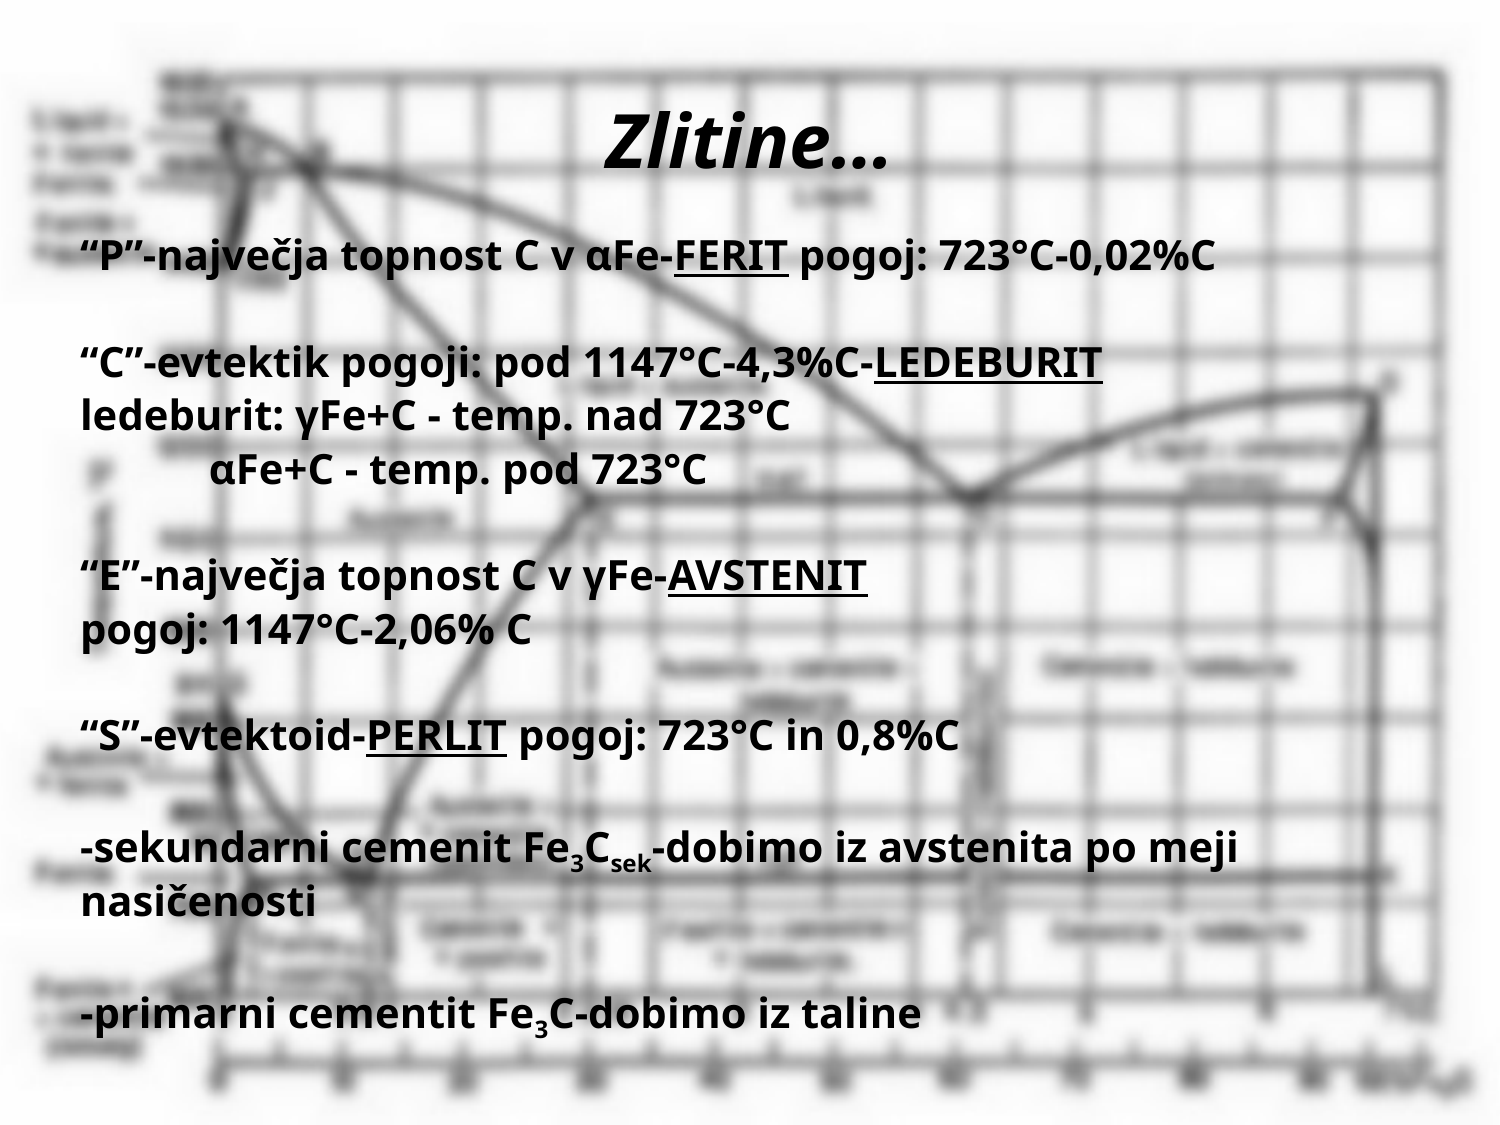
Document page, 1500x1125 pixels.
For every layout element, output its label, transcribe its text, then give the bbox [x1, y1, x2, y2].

title Zlitine… [75, 45, 1425, 233]
list “P”-največja topnost C v αFe-FERIT pogoj: 723°C-0,02%C “C”-evtektik pogoji: pod 1147°C-4,3%C-LEDEBURIT ledeburit: γFe+C - temp. nad 723°C αFe+C - temp. pod 723°C “E”-največja topnost C v γFe-AVSTENIT pogoj: 1147°C-2,06% C “S”-evtektoid-PERLIT pogoj: 723°C in 0,8%C -sekundarni cemenit Fe3Csek-dobimo iz avstenita po meji nasičenosti -primarni cementit Fe3C-dobimo iz taline [64, 227, 1415, 1083]
picture [0, 0, 1500, 1125]
